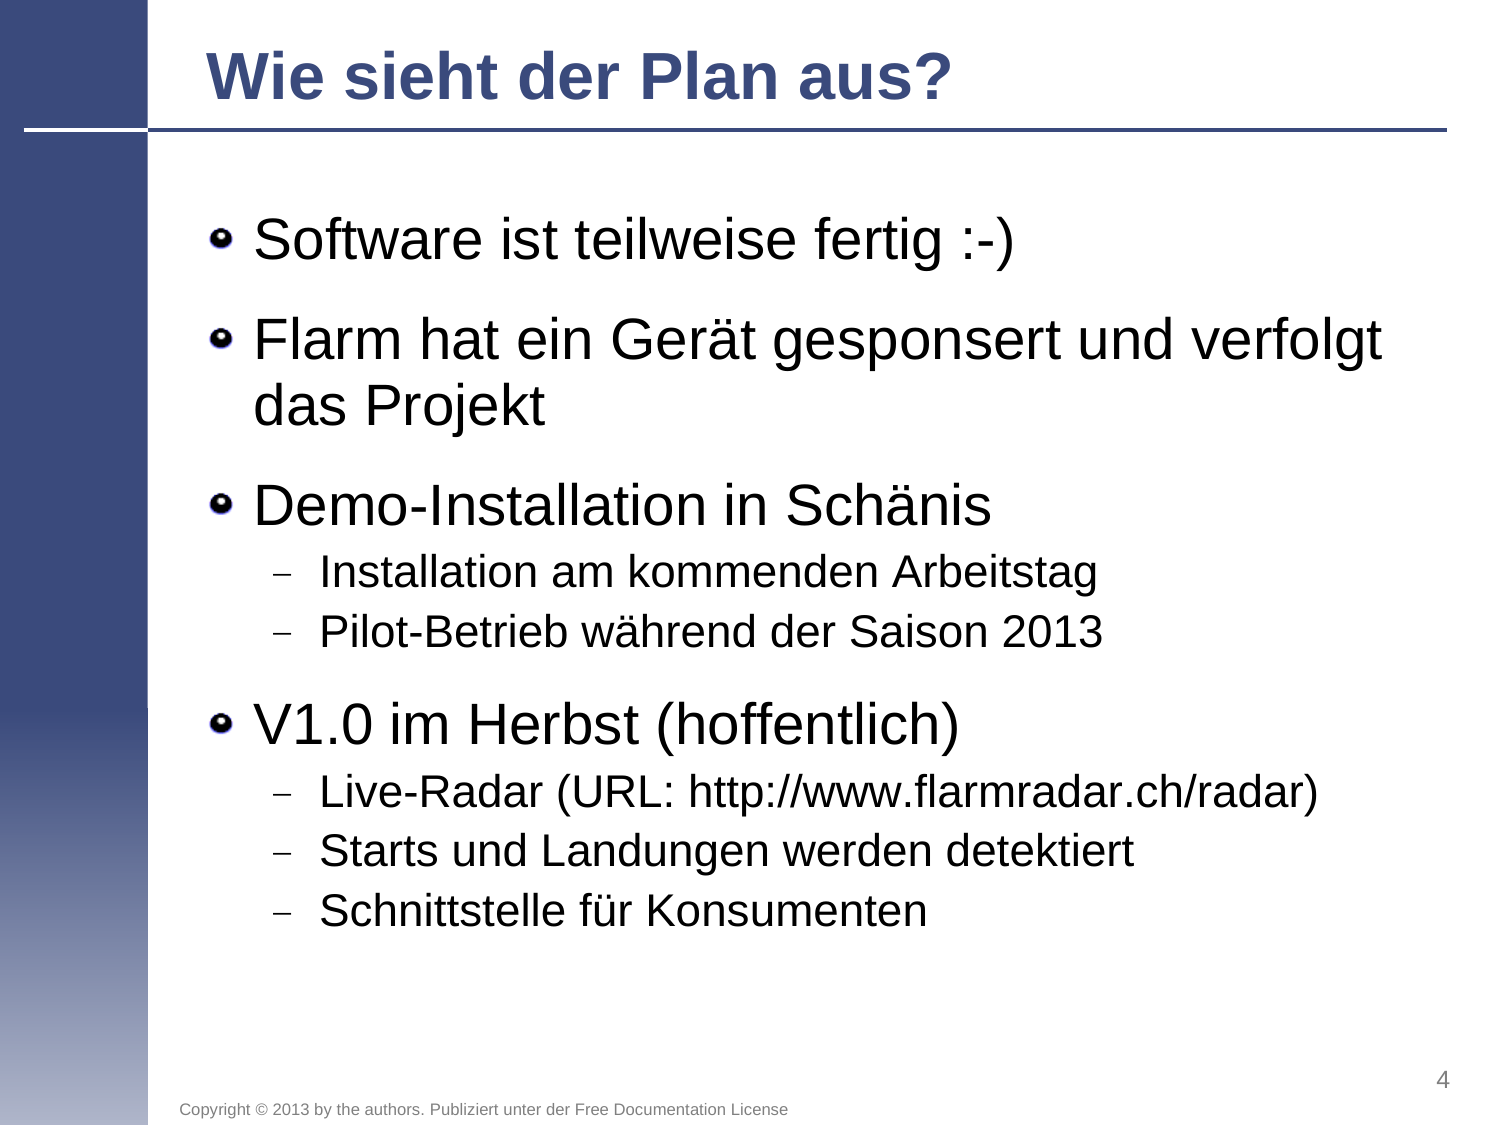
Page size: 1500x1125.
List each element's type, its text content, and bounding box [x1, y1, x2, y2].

title Wie sieht der Plan aus? [206, 29, 1388, 119]
list Software ist teilweise fertig :-) Flarm hat ein Gerät gesponsert und verfolgt das Projekt Demo-Installation in Schänis Installation am kommenden Arbeitstag Pilot-Betrieb während der Saison 2013 V1.0 im Herbst (hoffentlich) Live-Radar (URL: http://www.flarmradar.ch/radar) Starts und Landungen werden detektiert Schnittstelle für Konsumenten [206, 206, 1388, 982]
